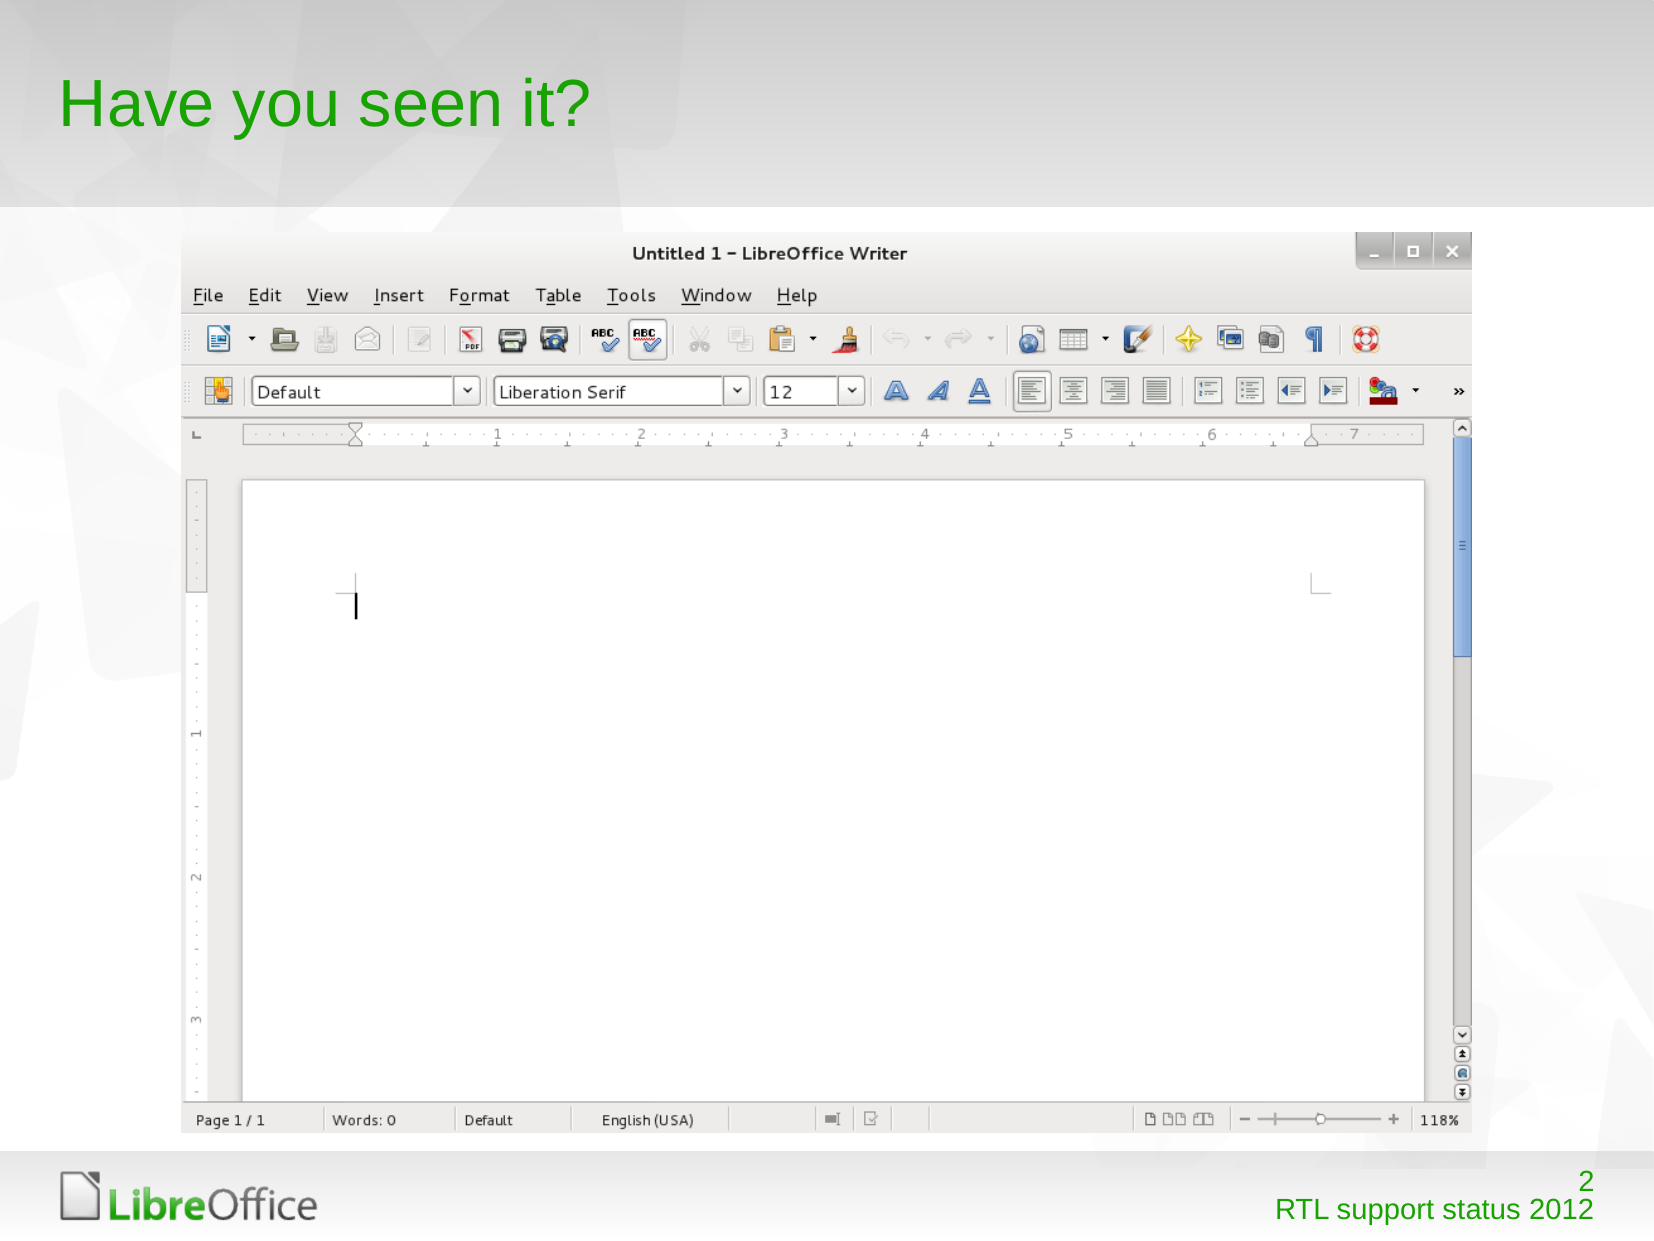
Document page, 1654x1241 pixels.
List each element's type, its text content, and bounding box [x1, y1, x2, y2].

picture [41, 1152, 337, 1240]
title Have you seen it? [59, 29, 1595, 178]
picture [0, 0, 1654, 1169]
